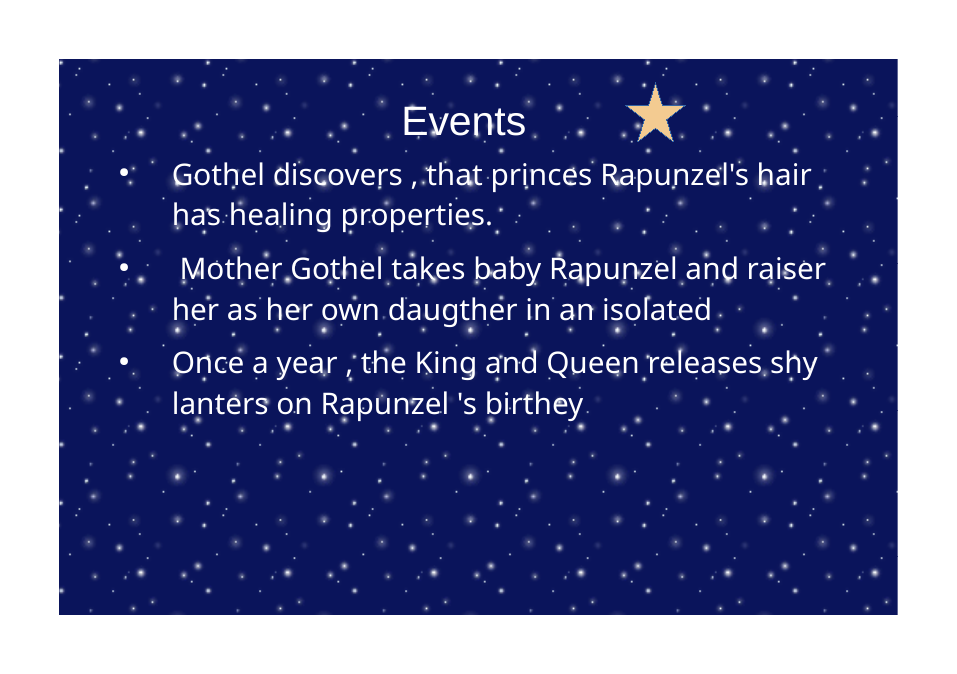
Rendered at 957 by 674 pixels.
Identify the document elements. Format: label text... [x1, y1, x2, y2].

title Events [242, 0, 686, 153]
picture [59, 59, 898, 615]
list Gothel discovers , that princes Rapunzel's hair has healing properties. Mother Gothel takes baby Rapunzel and raiser her as her own daugther in an isolated Once a year , the King and Queen releases shy lanters on Rapunzel 's birthey [100, 153, 856, 476]
text_box [625, 82, 686, 142]
